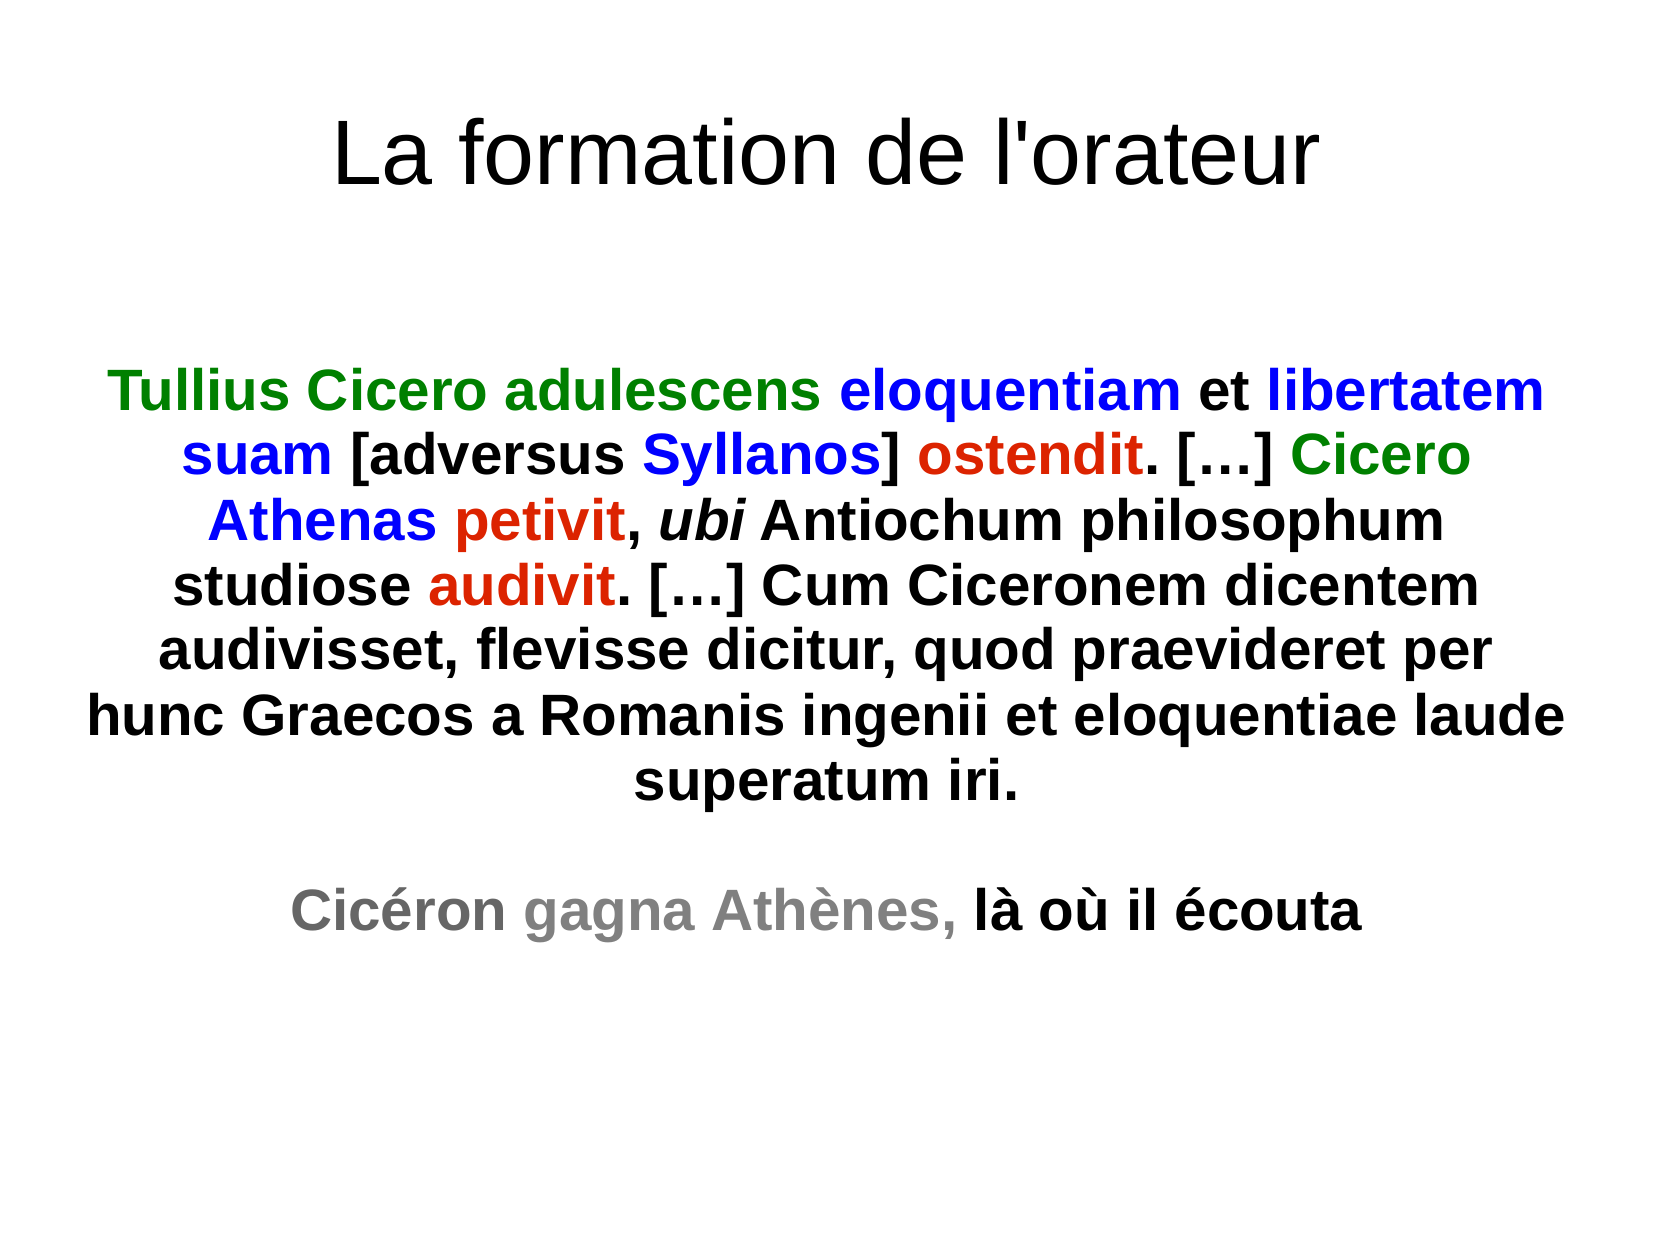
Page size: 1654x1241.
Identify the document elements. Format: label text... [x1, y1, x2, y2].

subtitle Tullius Cicero adulescens eloquentiam et libertatem suam [adversus Syllanos] ostendit. […] Cicero Athenas petivit, ubi Antiochum philosophum studiose audivit. […] Cum Ciceronem dicentem audivisset, flevisse dicitur, quod praevideret per hunc Graecos a Romanis ingenii et eloquentiae laude superatum iri. Cicéron gagna Athènes, là où il écouta [82, 290, 1571, 1010]
title La formation de l'orateur [82, 49, 1571, 257]
